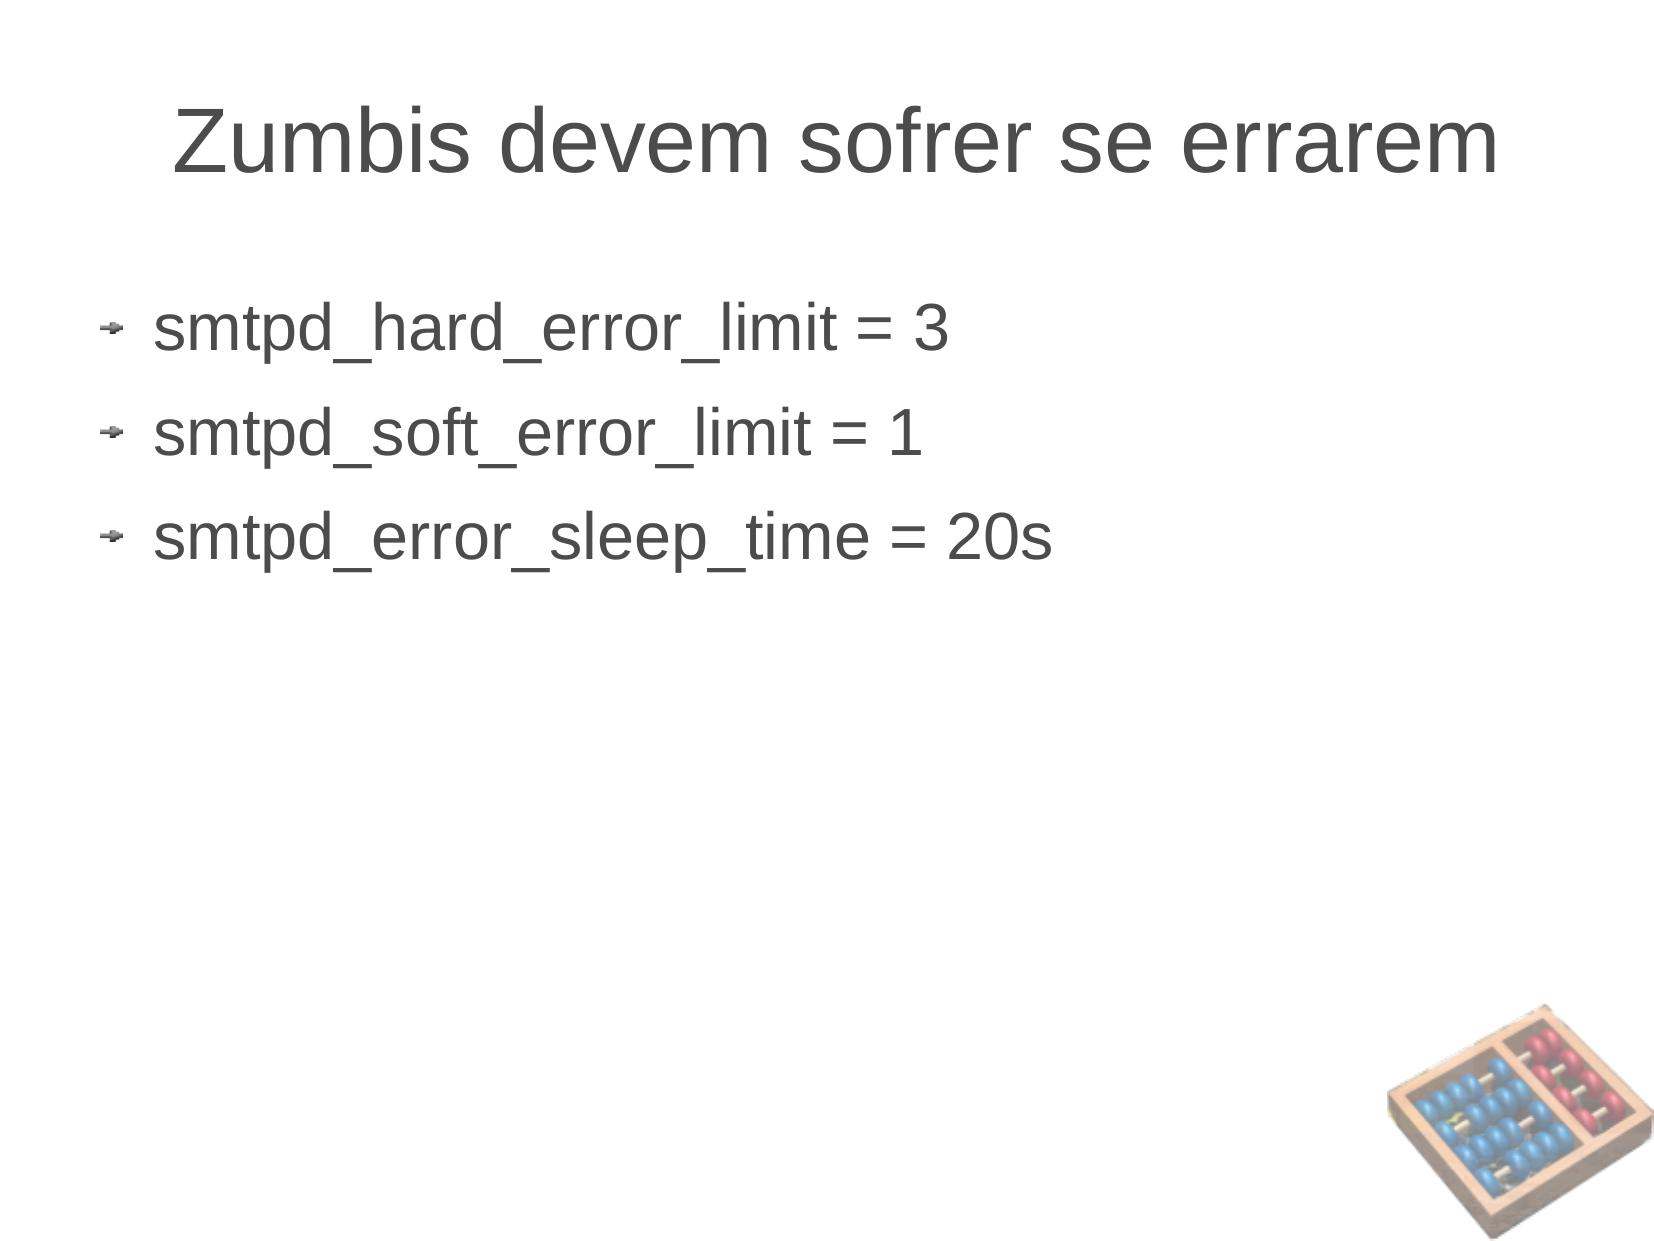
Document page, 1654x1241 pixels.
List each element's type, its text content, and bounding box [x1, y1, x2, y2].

title Zumbis devem sofrer se errarem [75, 44, 1601, 238]
list smtpd_hard_error_limit = 3 smtpd_soft_error_limit = 1 smtpd_error_sleep_time = 20s [82, 290, 1571, 1109]
